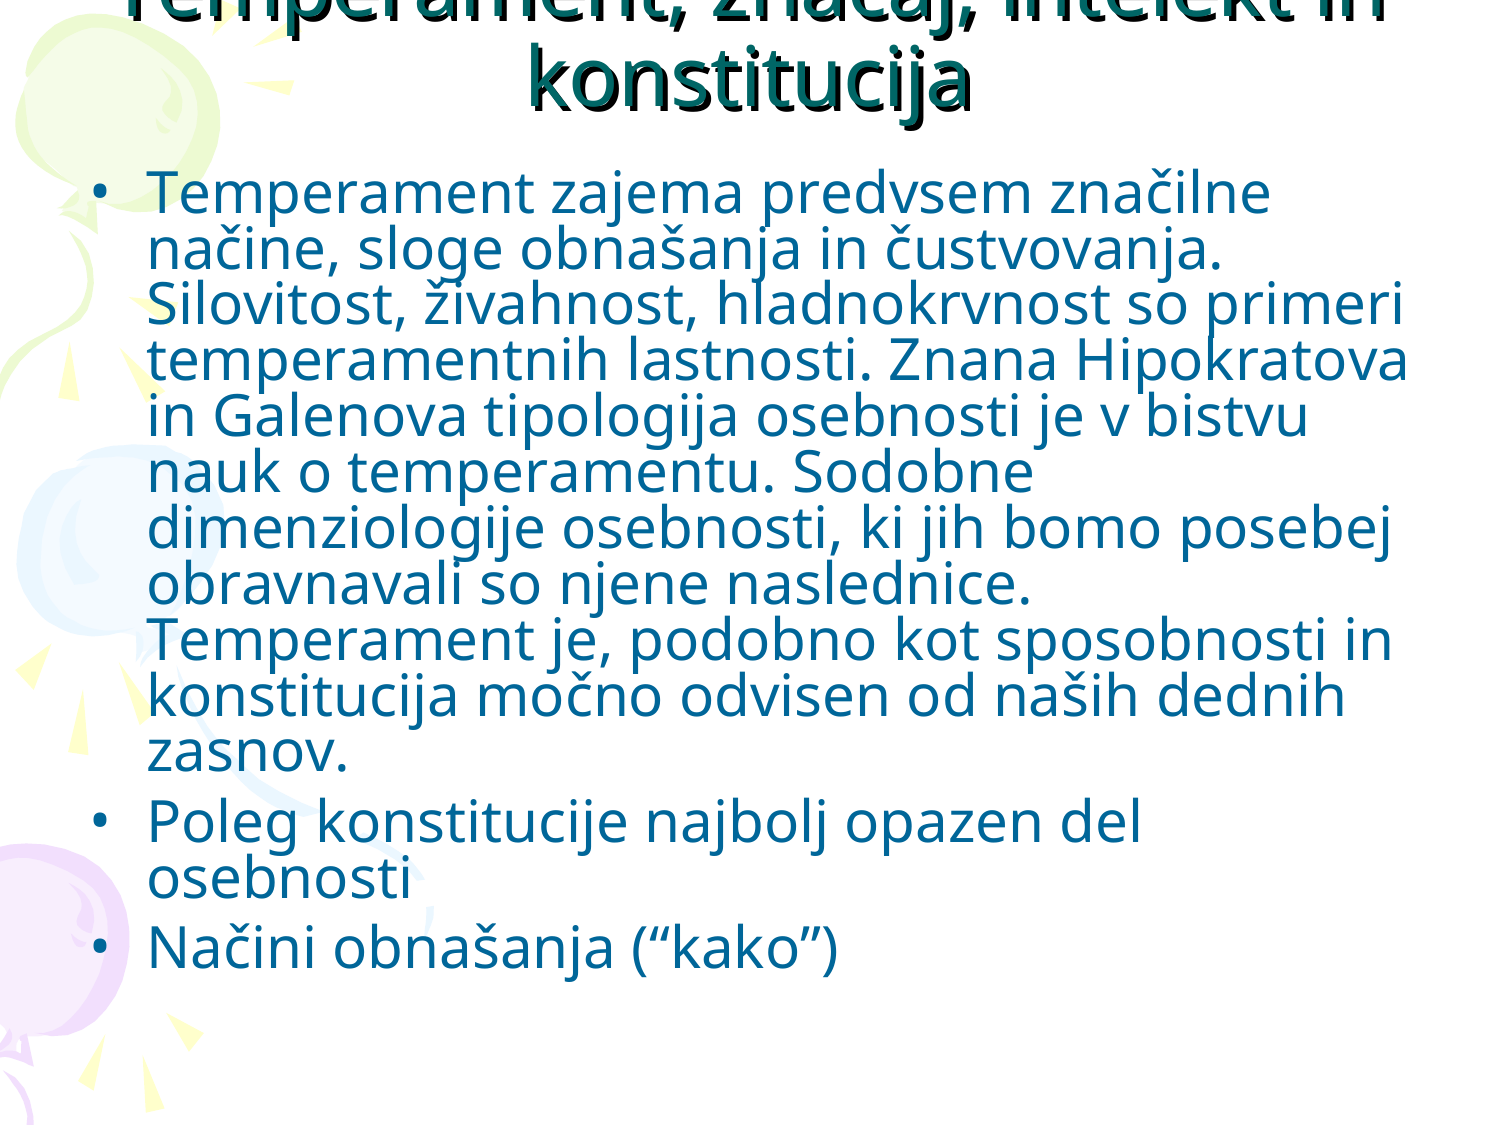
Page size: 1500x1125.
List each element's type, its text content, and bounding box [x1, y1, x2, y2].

list Temperament zajema predvsem značilne načine, sloge obnašanja in čustvovanja. Silovitost, živahnost, hladnokrvnost so primeri temperamentnih lastnosti. Znana Hipokratova in Galenova tipologija osebnosti je v bistvu nauk o temperamentu. Sodobne dimenziologije osebnosti, ki jih bomo posebej obravnavali so njene naslednice. Temperament je, podobno kot sposobnosti in konstitucija močno odvisen od naših dednih zasnov. Poleg konstitucije najbolj opazen del osebnosti Načini obnašanja (“kako”) [75, 160, 1426, 994]
title Temperament, značaj, intelekt in konstitucija [72, 0, 1426, 233]
